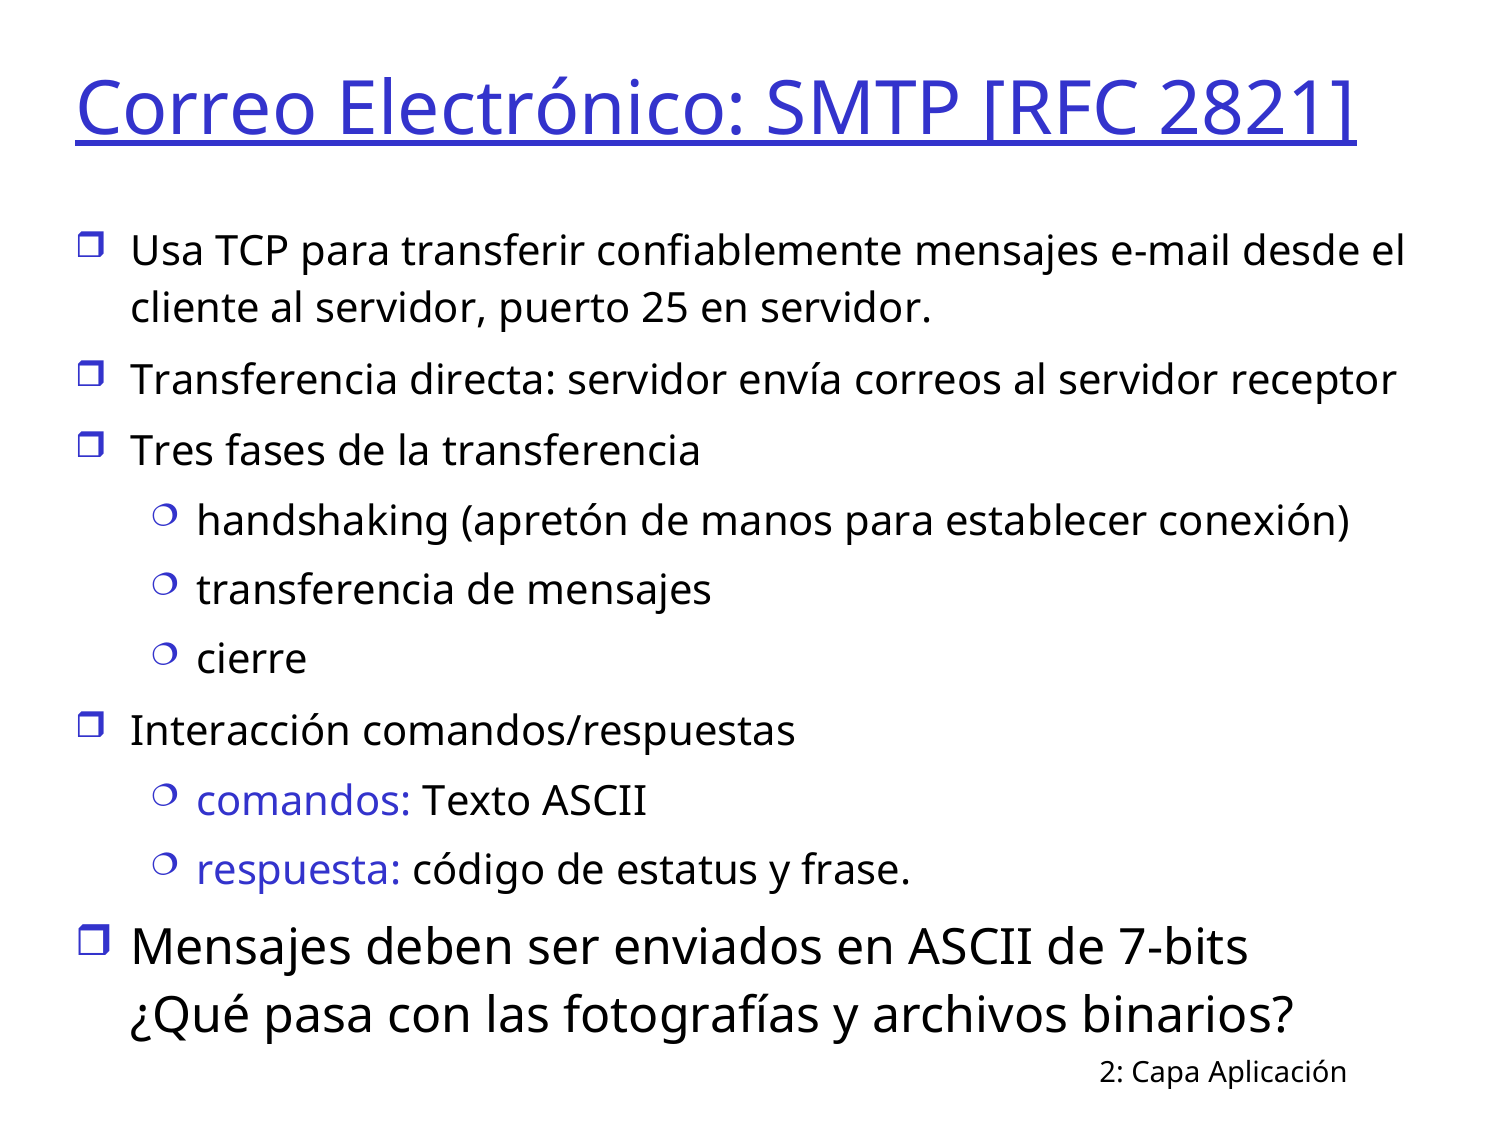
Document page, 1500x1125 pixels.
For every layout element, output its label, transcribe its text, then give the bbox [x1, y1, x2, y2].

list Usa TCP para transferir confiablemente mensajes e-mail desde el cliente al servidor, puerto 25 en servidor. Transferencia directa: servidor envía correos al servidor receptor Tres fases de la transferencia handshaking (apretón de manos para establecer conexión)‏ transferencia de mensajes cierre Interacción comandos/respuestas comandos: Texto ASCII respuesta: código de estatus y frase. Mensajes deben ser enviados en ASCII de 7-bits ¿Qué pasa con las fotografías y archivos binarios? [75, 220, 1426, 1047]
title Correo Electrónico: SMTP [RFC 2821] [75, 23, 1426, 188]
